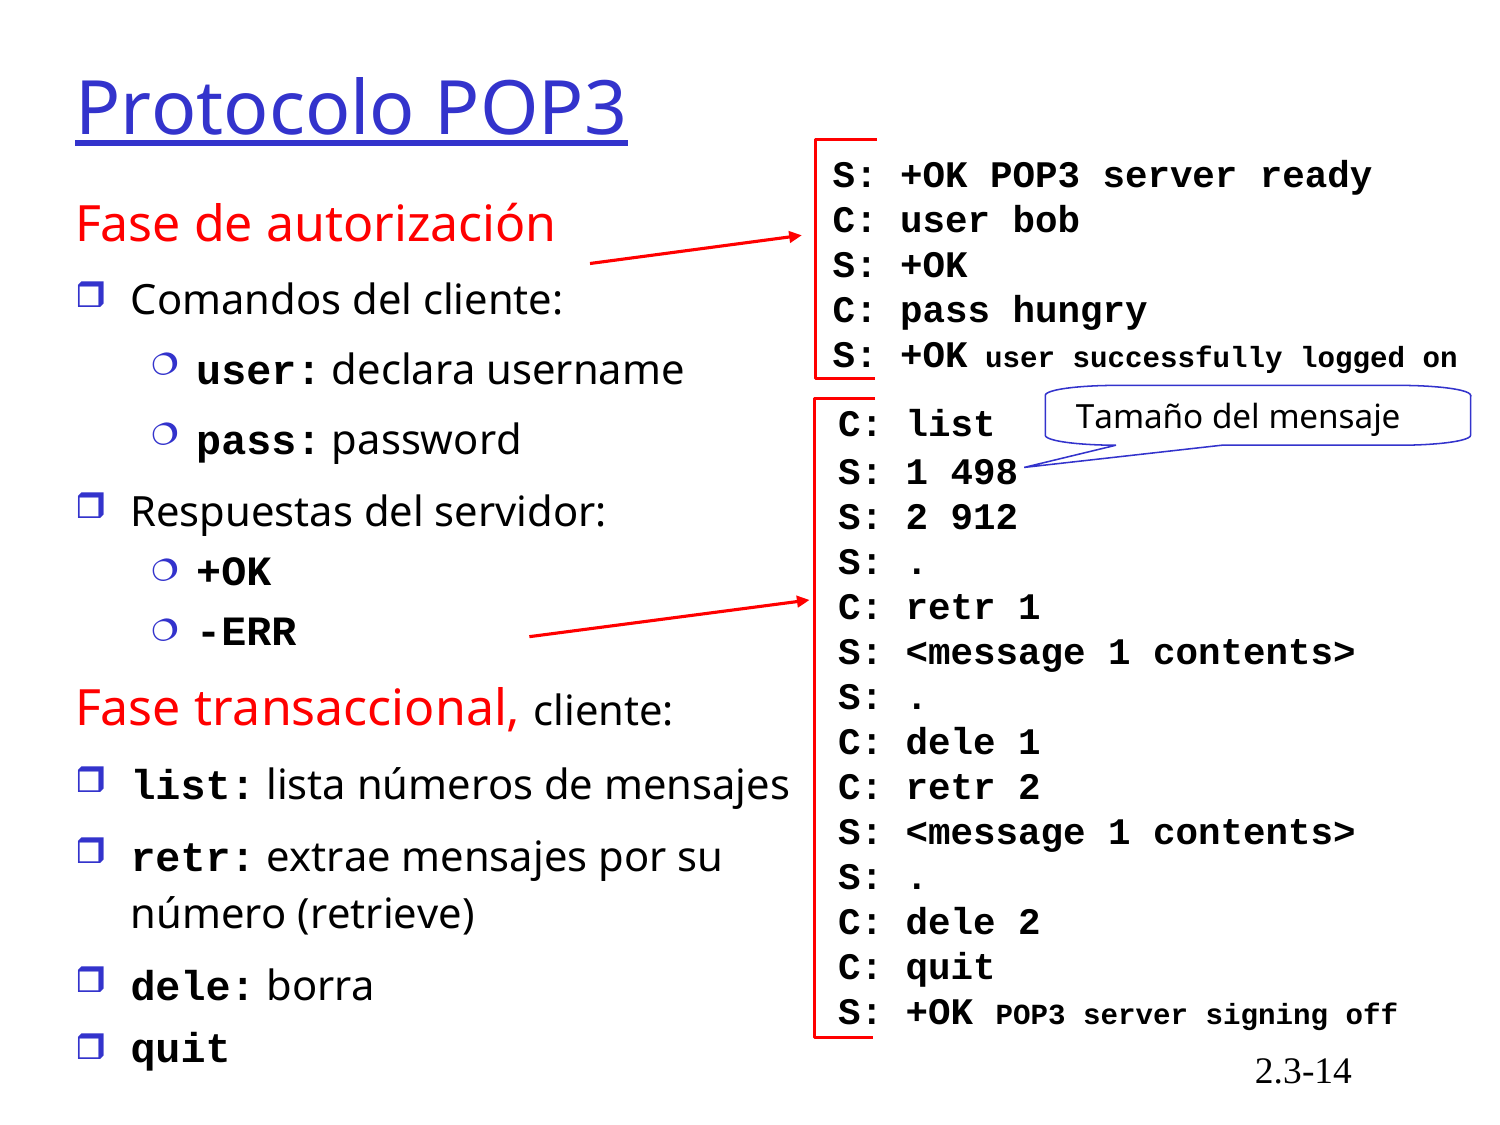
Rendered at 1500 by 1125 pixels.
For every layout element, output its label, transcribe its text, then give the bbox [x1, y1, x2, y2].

title Protocolo POP3 [75, 23, 1426, 188]
list Fase de autorización Comandos del cliente: user: declara username pass: password Respuestas del servidor: +OK -ERR Fase transaccional, cliente: list: lista números de mensajes retr: extrae mensajes por su número (retrieve) dele: borra quit [75, 187, 826, 1055]
text_box S: +OK POP3 server ready C: user bob S: +OK C: pass hungry S: +OK user successfully logged on [826, 96, 1473, 383]
text_box Tamaño del mensaje [1024, 385, 1471, 468]
text_box C: list S: 1 498 S: 2 912 S: . C: retr 1 S: <message 1 contents> S: . C: dele 1 C: retr 2 S: <message 1 contents> S: . C: dele 2 C: quit S: +OK POP3 server signing off [826, 383, 1414, 1040]
